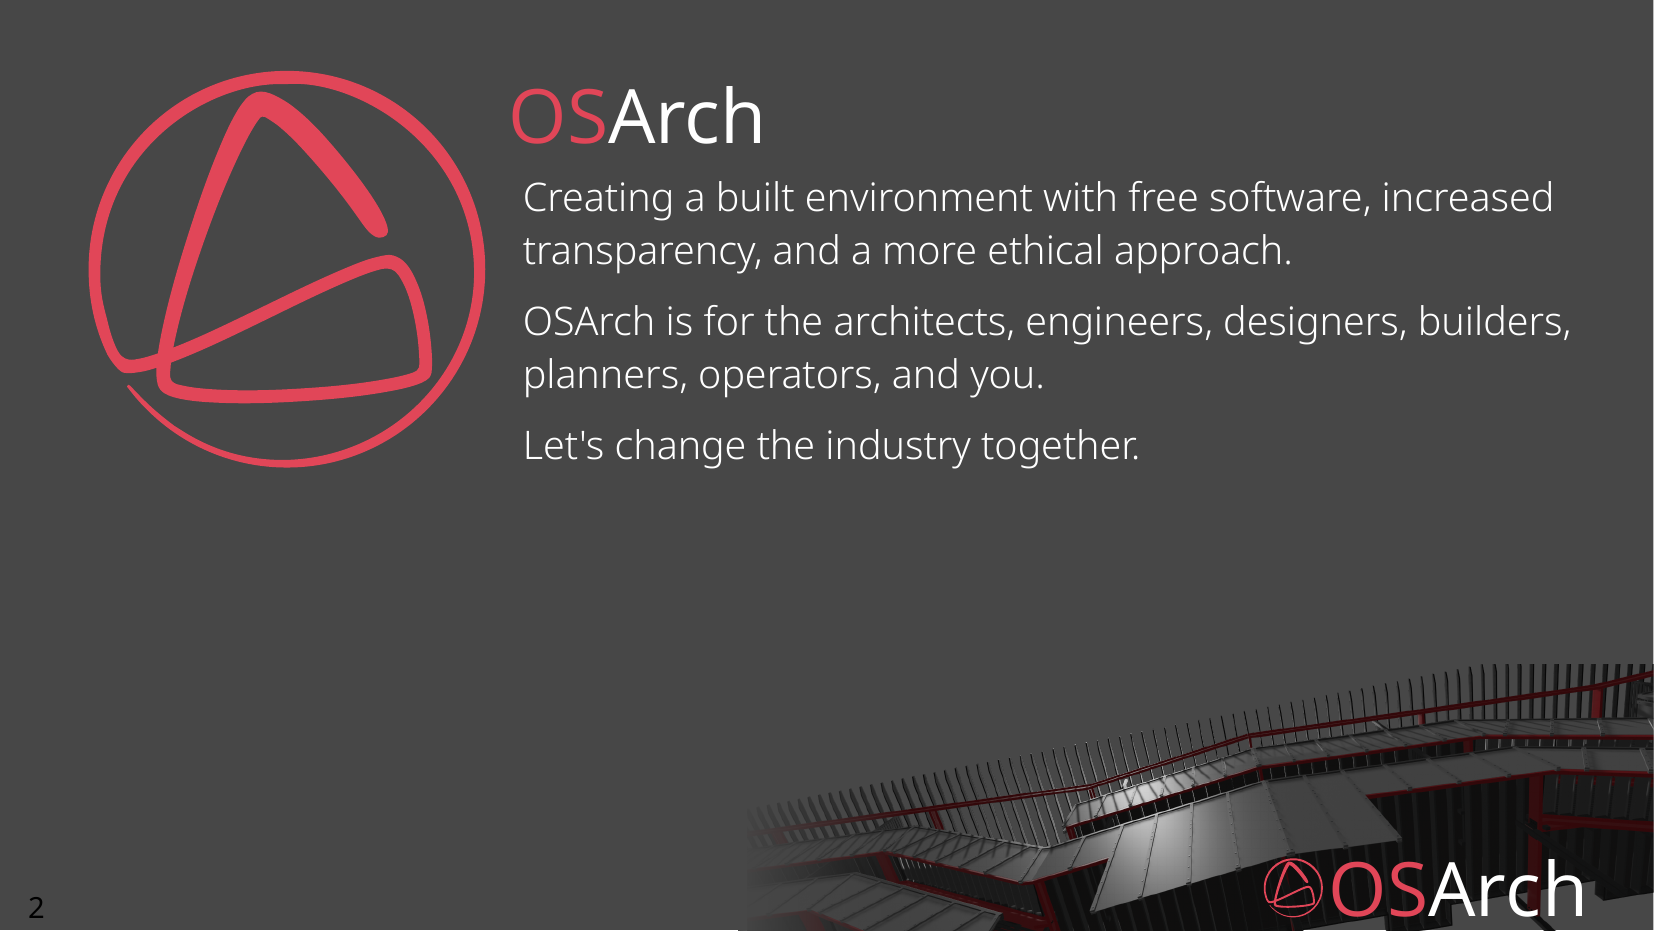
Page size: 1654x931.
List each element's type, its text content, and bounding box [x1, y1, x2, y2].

list Creating a built environment with free software, increased transparency, and a more ethical approach. OSArch is for the architects, engineers, designers, builders, planners, operators, and you. Let's change the industry together. [501, 169, 1625, 473]
title OSArch [501, 37, 774, 169]
picture [88, 70, 486, 468]
picture [747, 664, 1654, 931]
